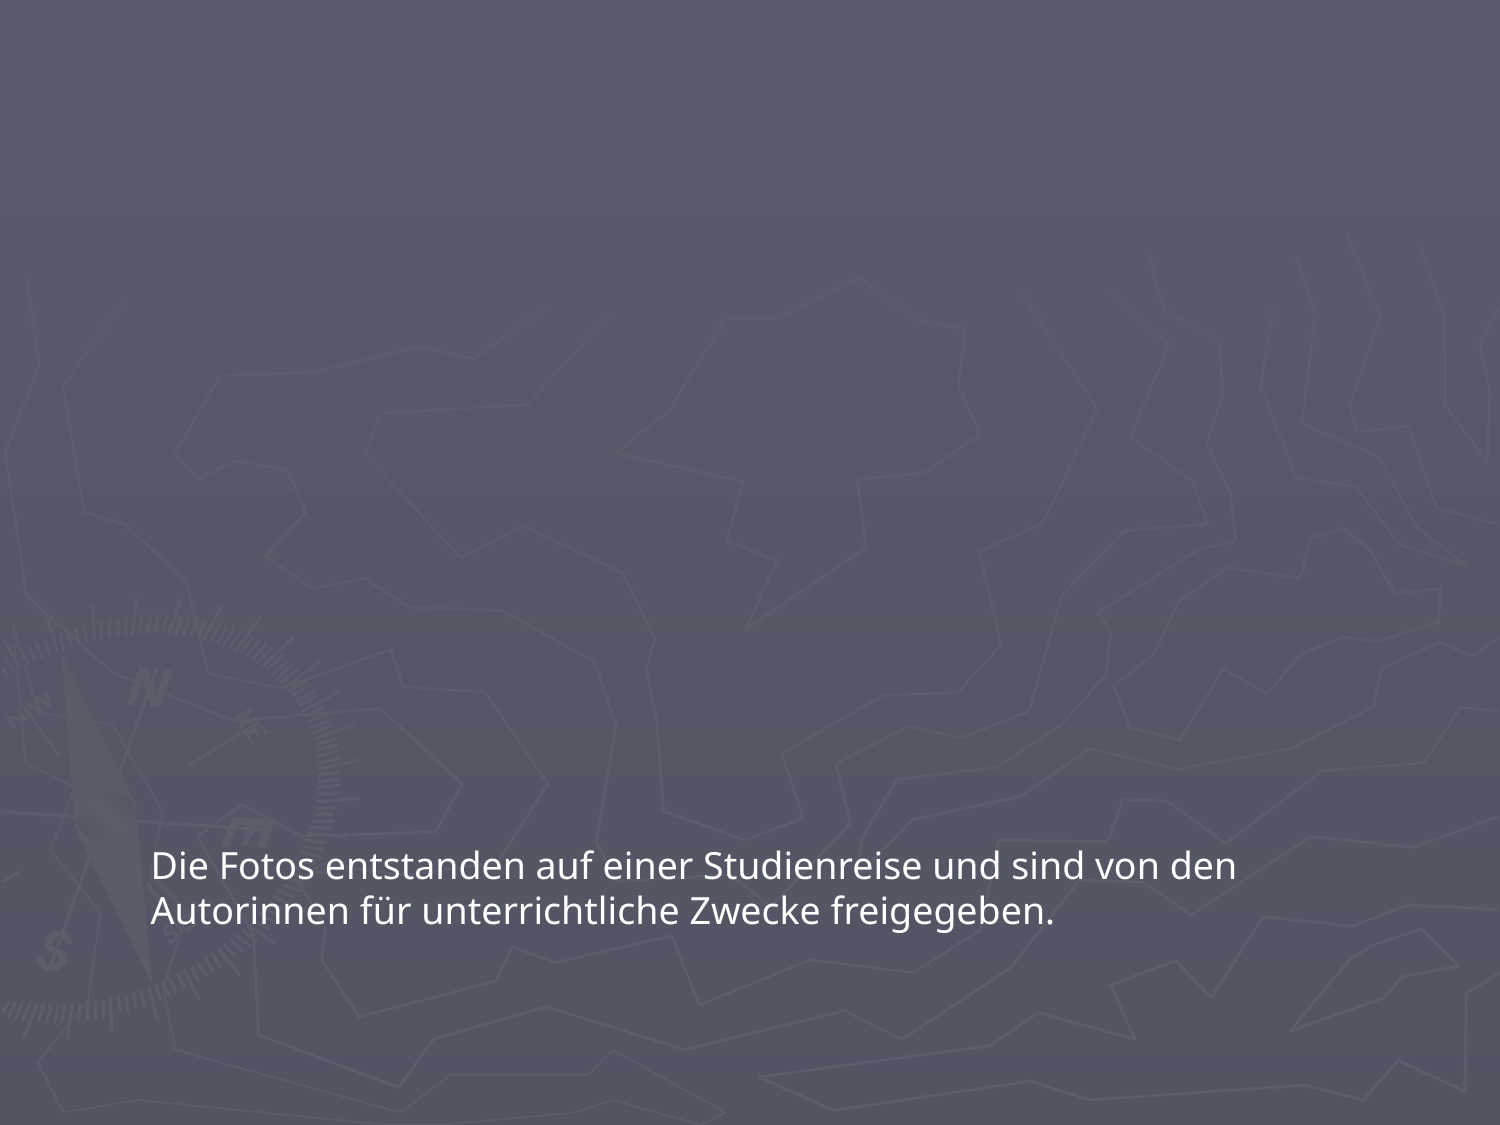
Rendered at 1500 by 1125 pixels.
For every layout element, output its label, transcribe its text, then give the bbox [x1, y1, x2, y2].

text_box Die Fotos entstanden auf einer Studienreise und sind von den Autorinnen für unterrichtliche Zwecke freigegeben. [135, 834, 1365, 941]
